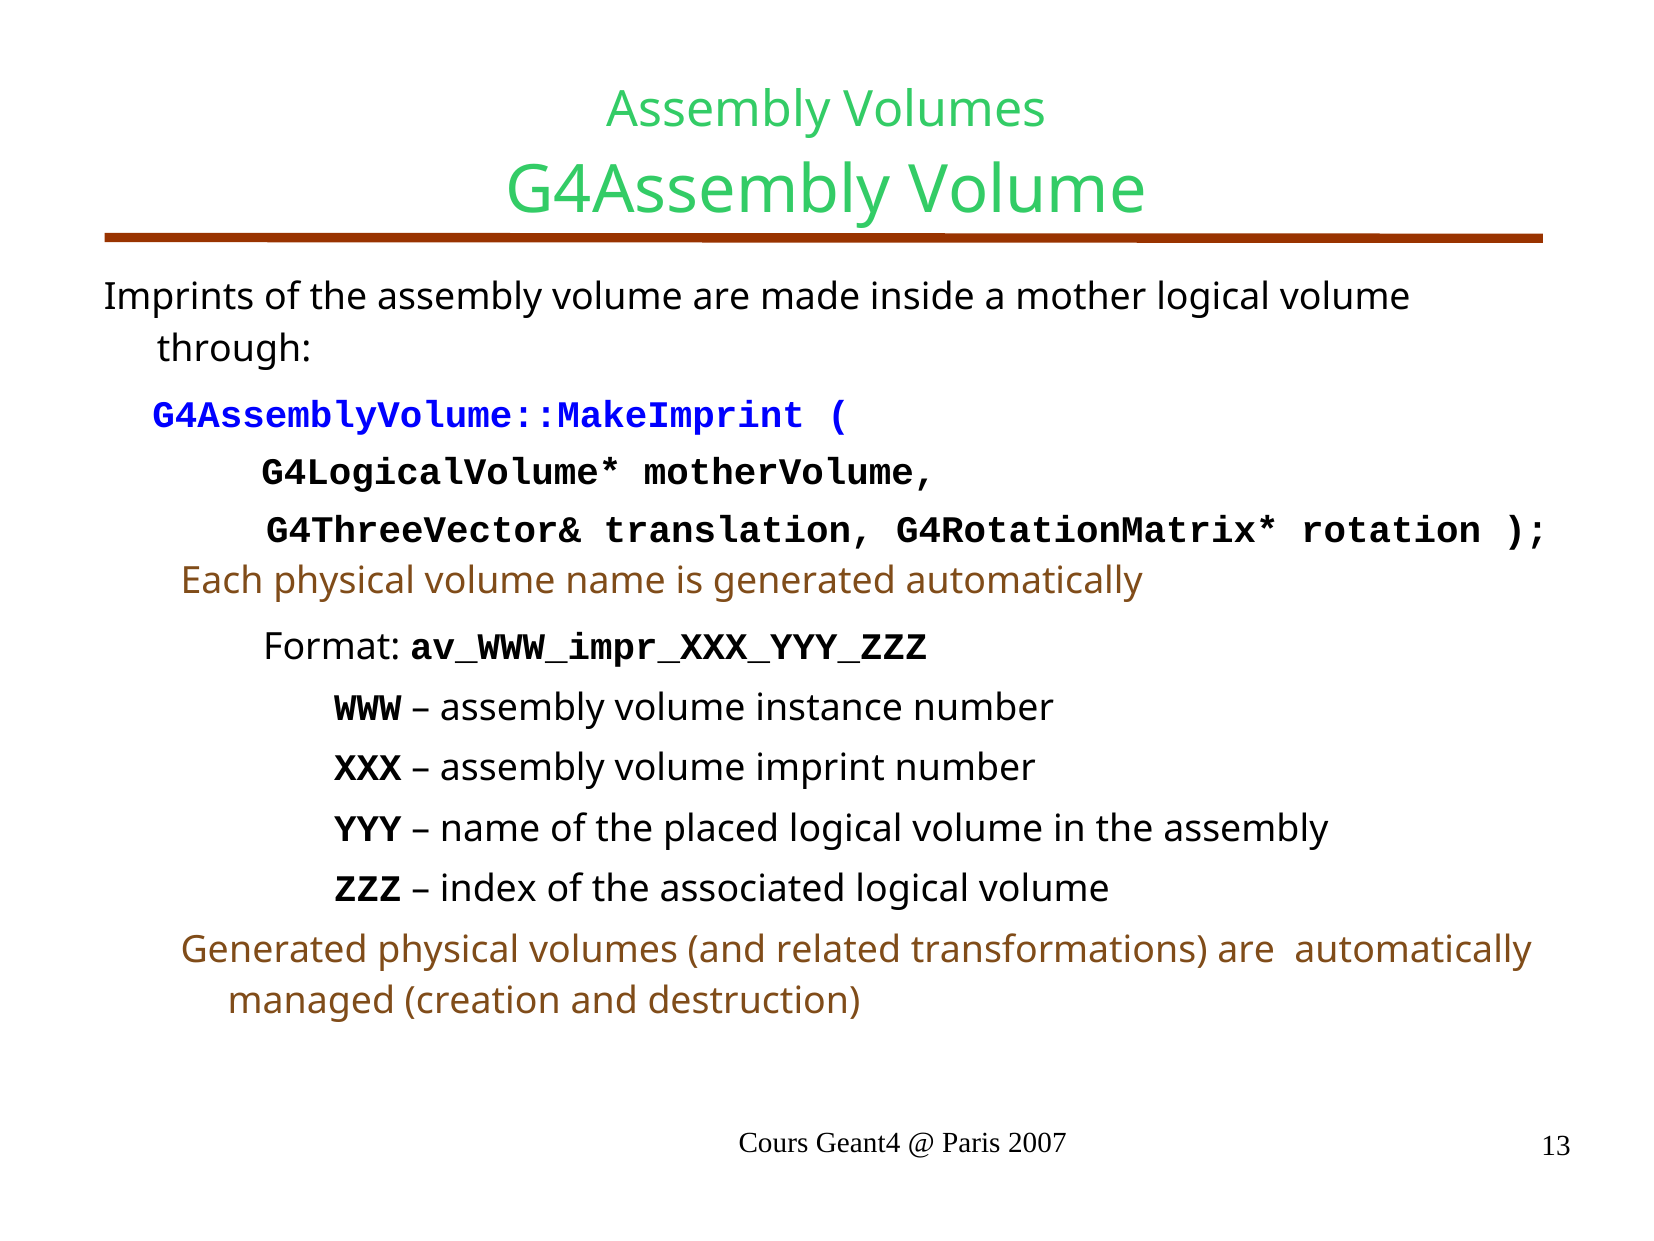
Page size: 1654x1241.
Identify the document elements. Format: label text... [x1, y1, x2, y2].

title Assembly Volumes G4Assembly Volume [82, 56, 1571, 250]
list Imprints of the assembly volume are made inside a mother logical volume through: G4AssemblyVolume::MakeImprint ( G4LogicalVolume* motherVolume, G4ThreeVector& translation, G4RotationMatrix* rotation ); Each physical volume name is generated automatically Format: av_WWW_impr_XXX_YYY_ZZZ WWW – assembly volume instance number XXX – assembly volume imprint number YYY – name of the placed logical volume in the assembly ZZZ – index of the associated logical volume Generated physical volumes (and related transformations) are automatically managed (creation and destruction) [86, 270, 1575, 1074]
